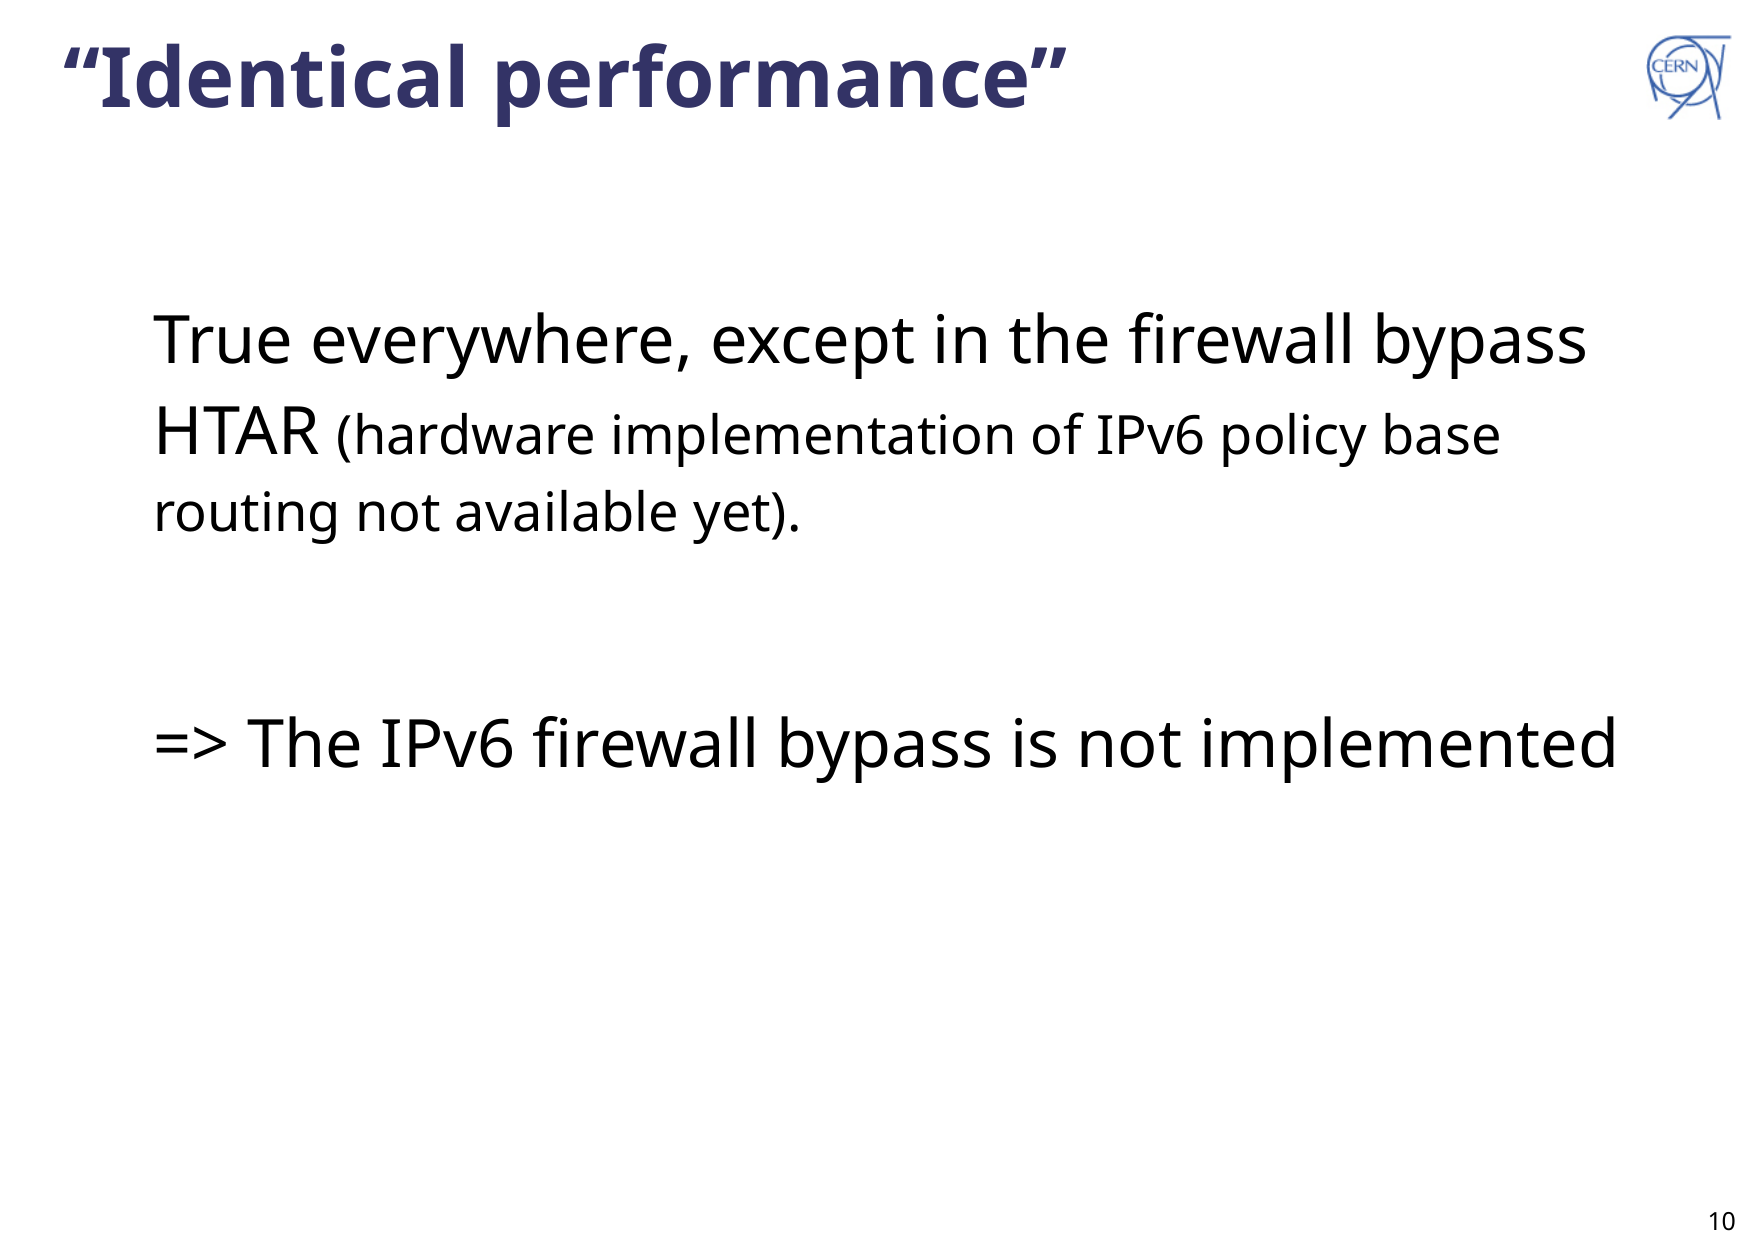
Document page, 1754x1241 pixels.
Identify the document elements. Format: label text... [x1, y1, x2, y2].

title “Identical performance” [63, 0, 1621, 166]
picture [1646, 34, 1732, 120]
text_box True everywhere, except in the firewall bypass HTAR (hardware implementation of IPv6 policy base routing not available yet). => The IPv6 firewall bypass is not implemented [138, 285, 1658, 807]
